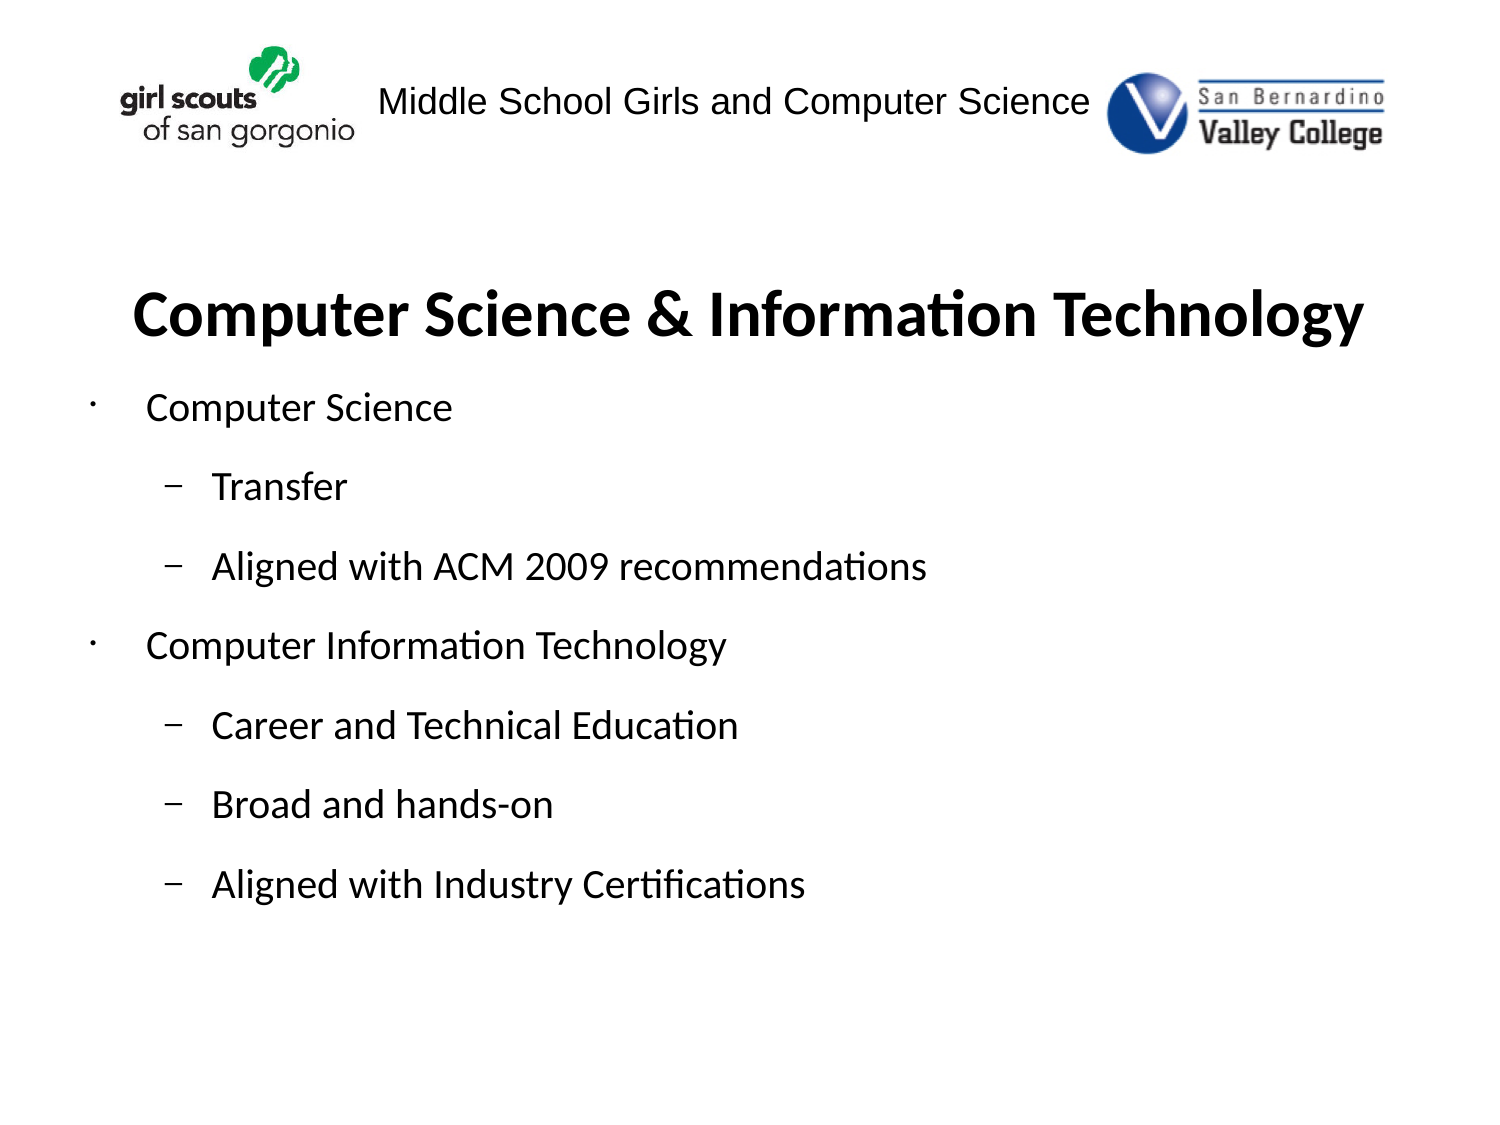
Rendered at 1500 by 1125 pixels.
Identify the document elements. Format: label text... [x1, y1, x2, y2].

picture [112, 44, 376, 156]
list Computer Science & Information Technology Computer Science Transfer Aligned with ACM 2009 recommendations Computer Information Technology Career and Technical Education Broad and hands-on Aligned with Industry Certifications [75, 262, 1425, 1005]
picture [1105, 67, 1388, 156]
